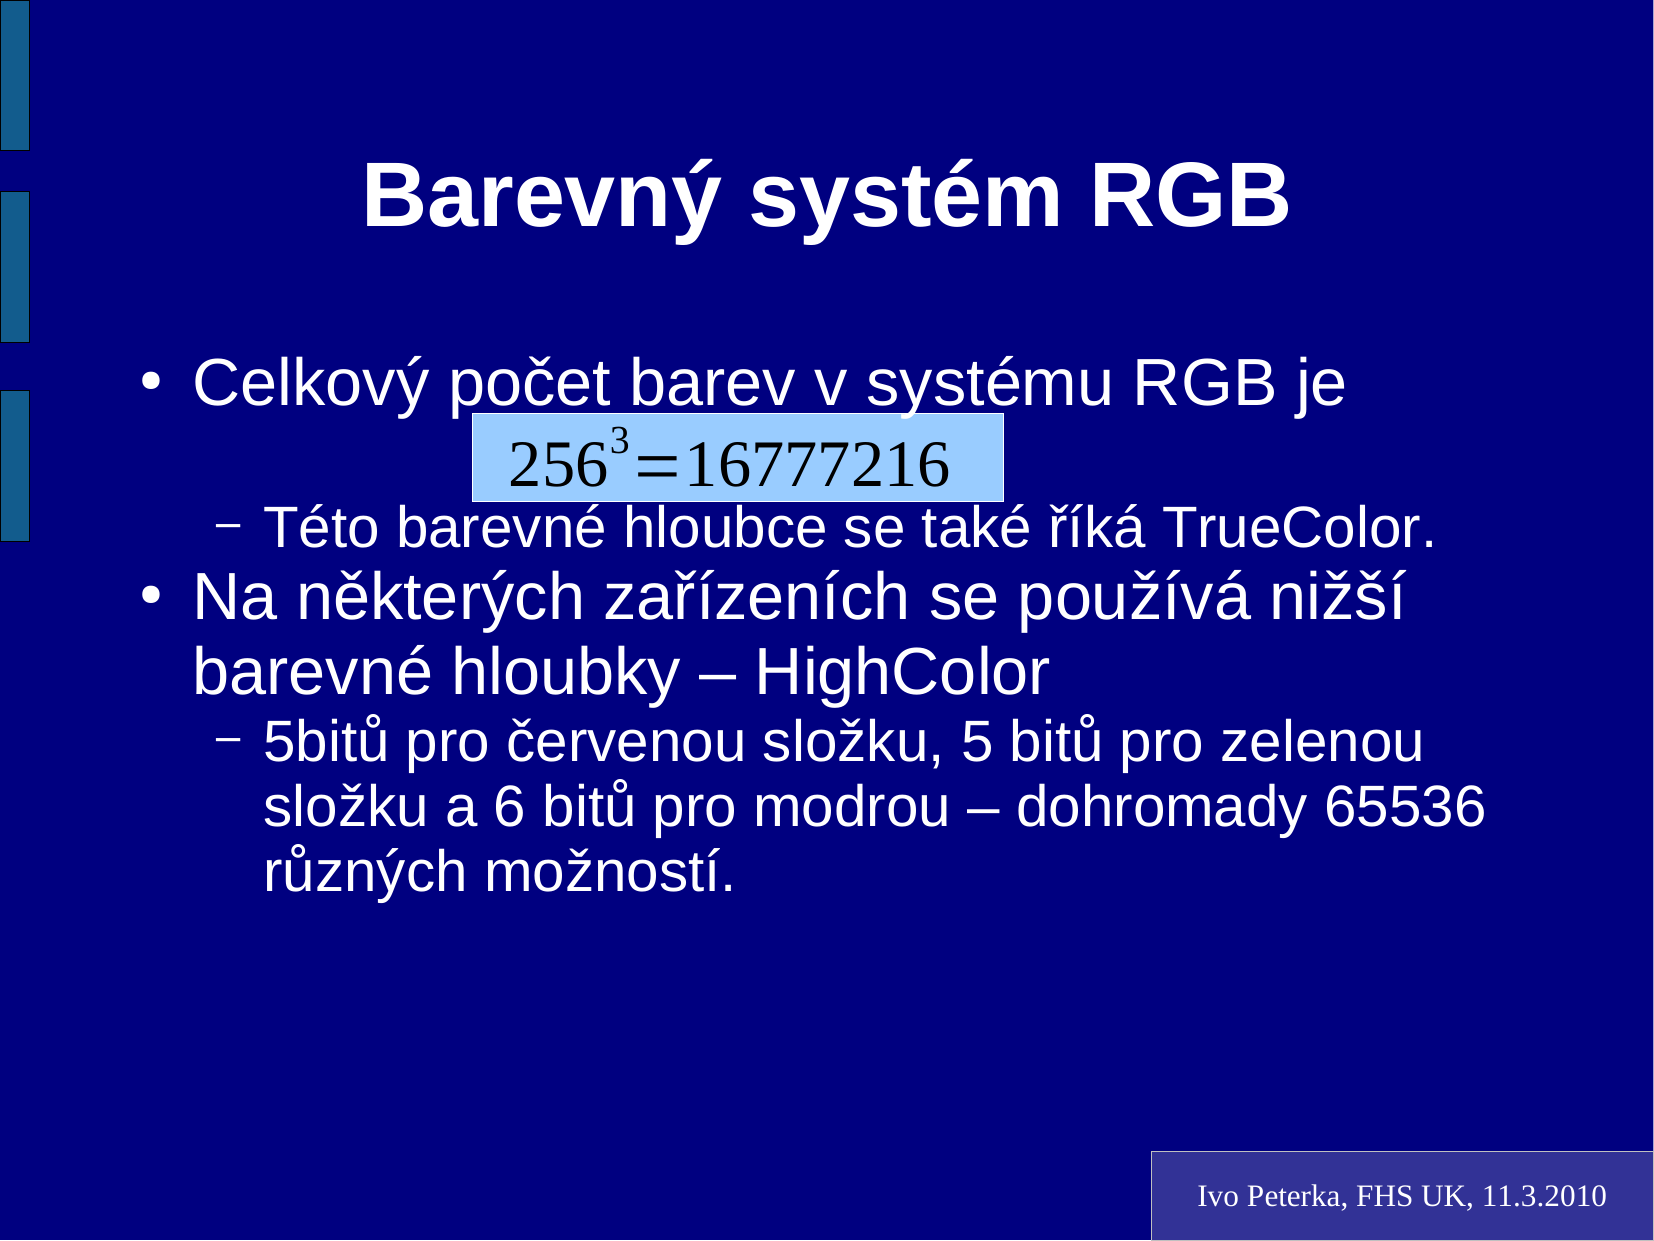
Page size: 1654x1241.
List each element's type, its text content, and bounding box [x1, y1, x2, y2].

title Barevný systém RGB [121, 98, 1534, 291]
list Celkový počet barev v systému RGB je Této barevné hloubce se také říká TrueColor. Na některých zařízeních se používá nižší barevné hloubky – HighColor 5bitů pro červenou složku, 5 bitů pro zelenou složku a 6 bitů pro modrou – dohromady 65536 různých možností. [121, 344, 1534, 1112]
chart [501, 418, 959, 502]
